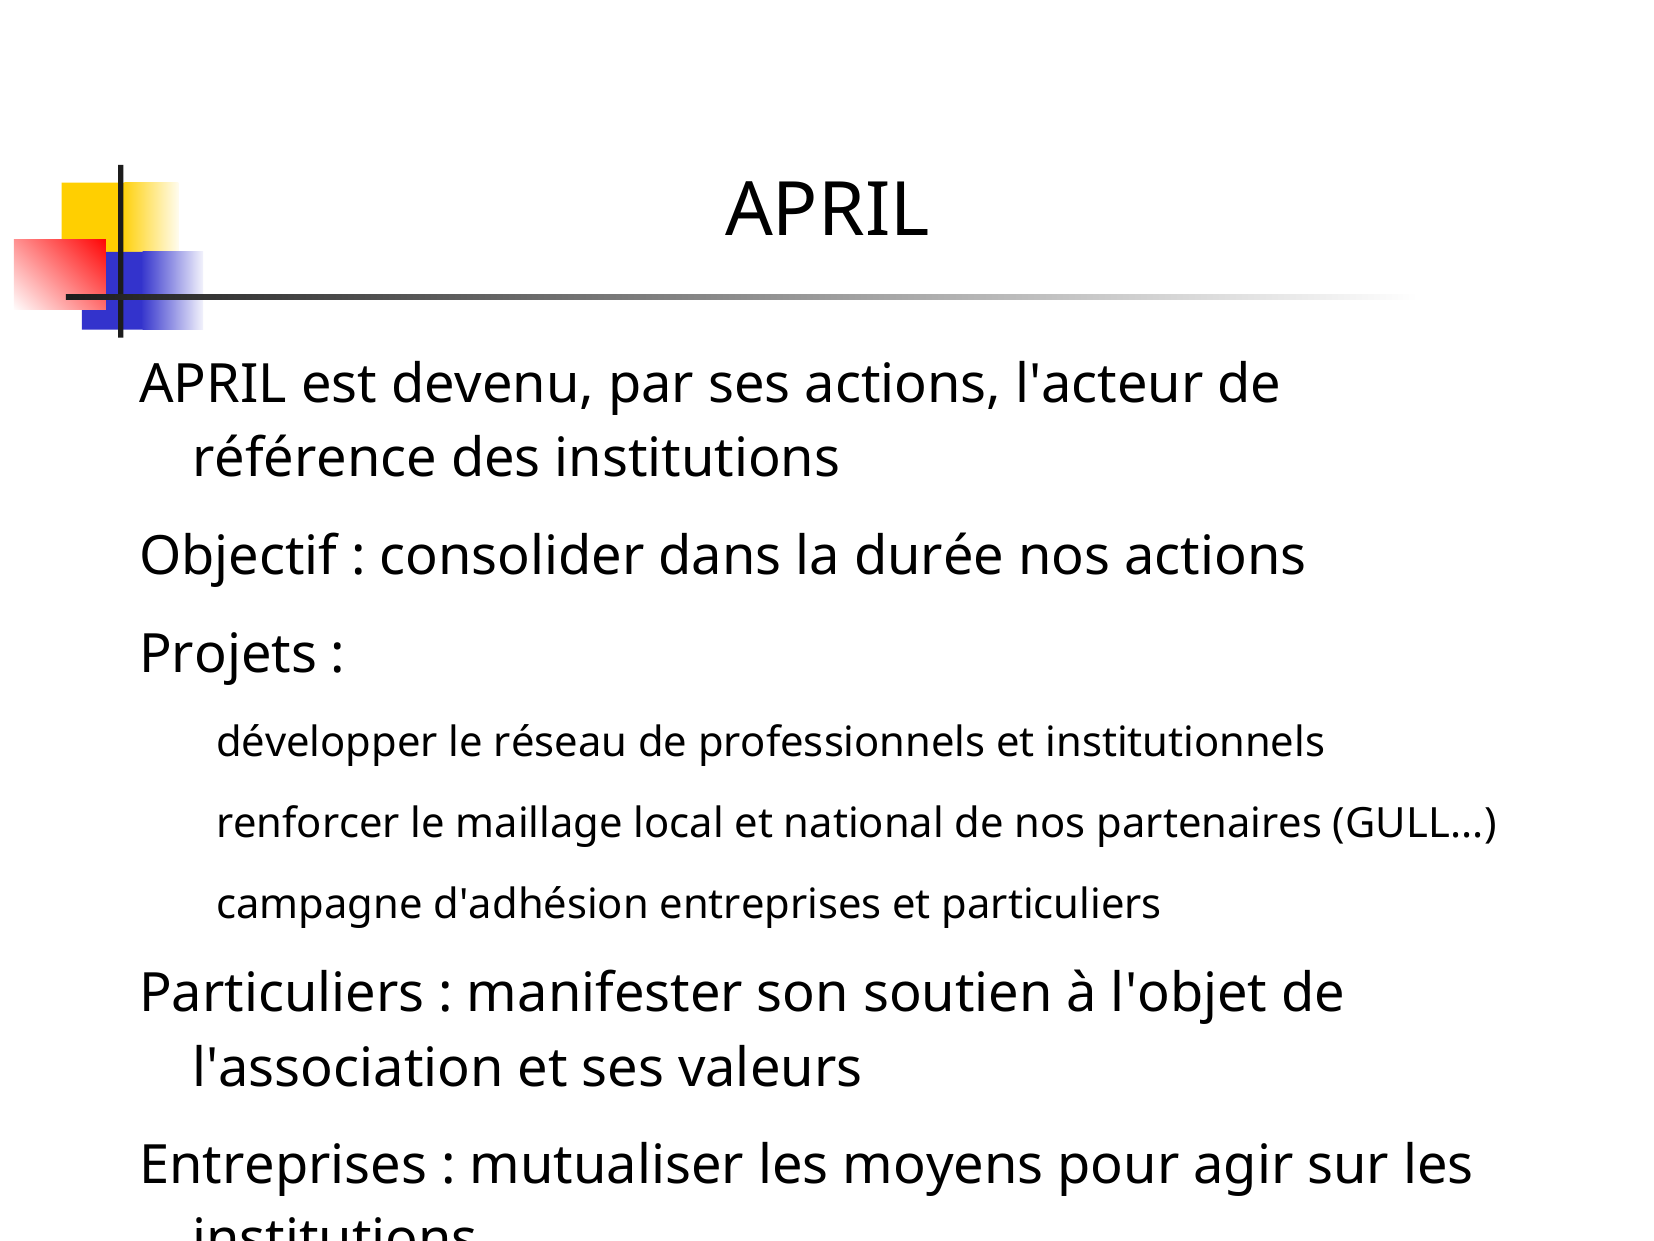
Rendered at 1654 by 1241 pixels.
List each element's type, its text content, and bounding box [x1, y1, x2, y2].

title APRIL [121, 110, 1534, 303]
list APRIL est devenu, par ses actions, l'acteur de référence des institutions Objectif : consolider dans la durée nos actions Projets : développer le réseau de professionnels et institutionnels renforcer le maillage local et national de nos partenaires (GULL...) campagne d'adhésion entreprises et particuliers Particuliers : manifester son soutien à l'objet de l'association et ses valeurs Entreprises : mutualiser les moyens pour agir sur les institutions [121, 344, 1534, 1241]
